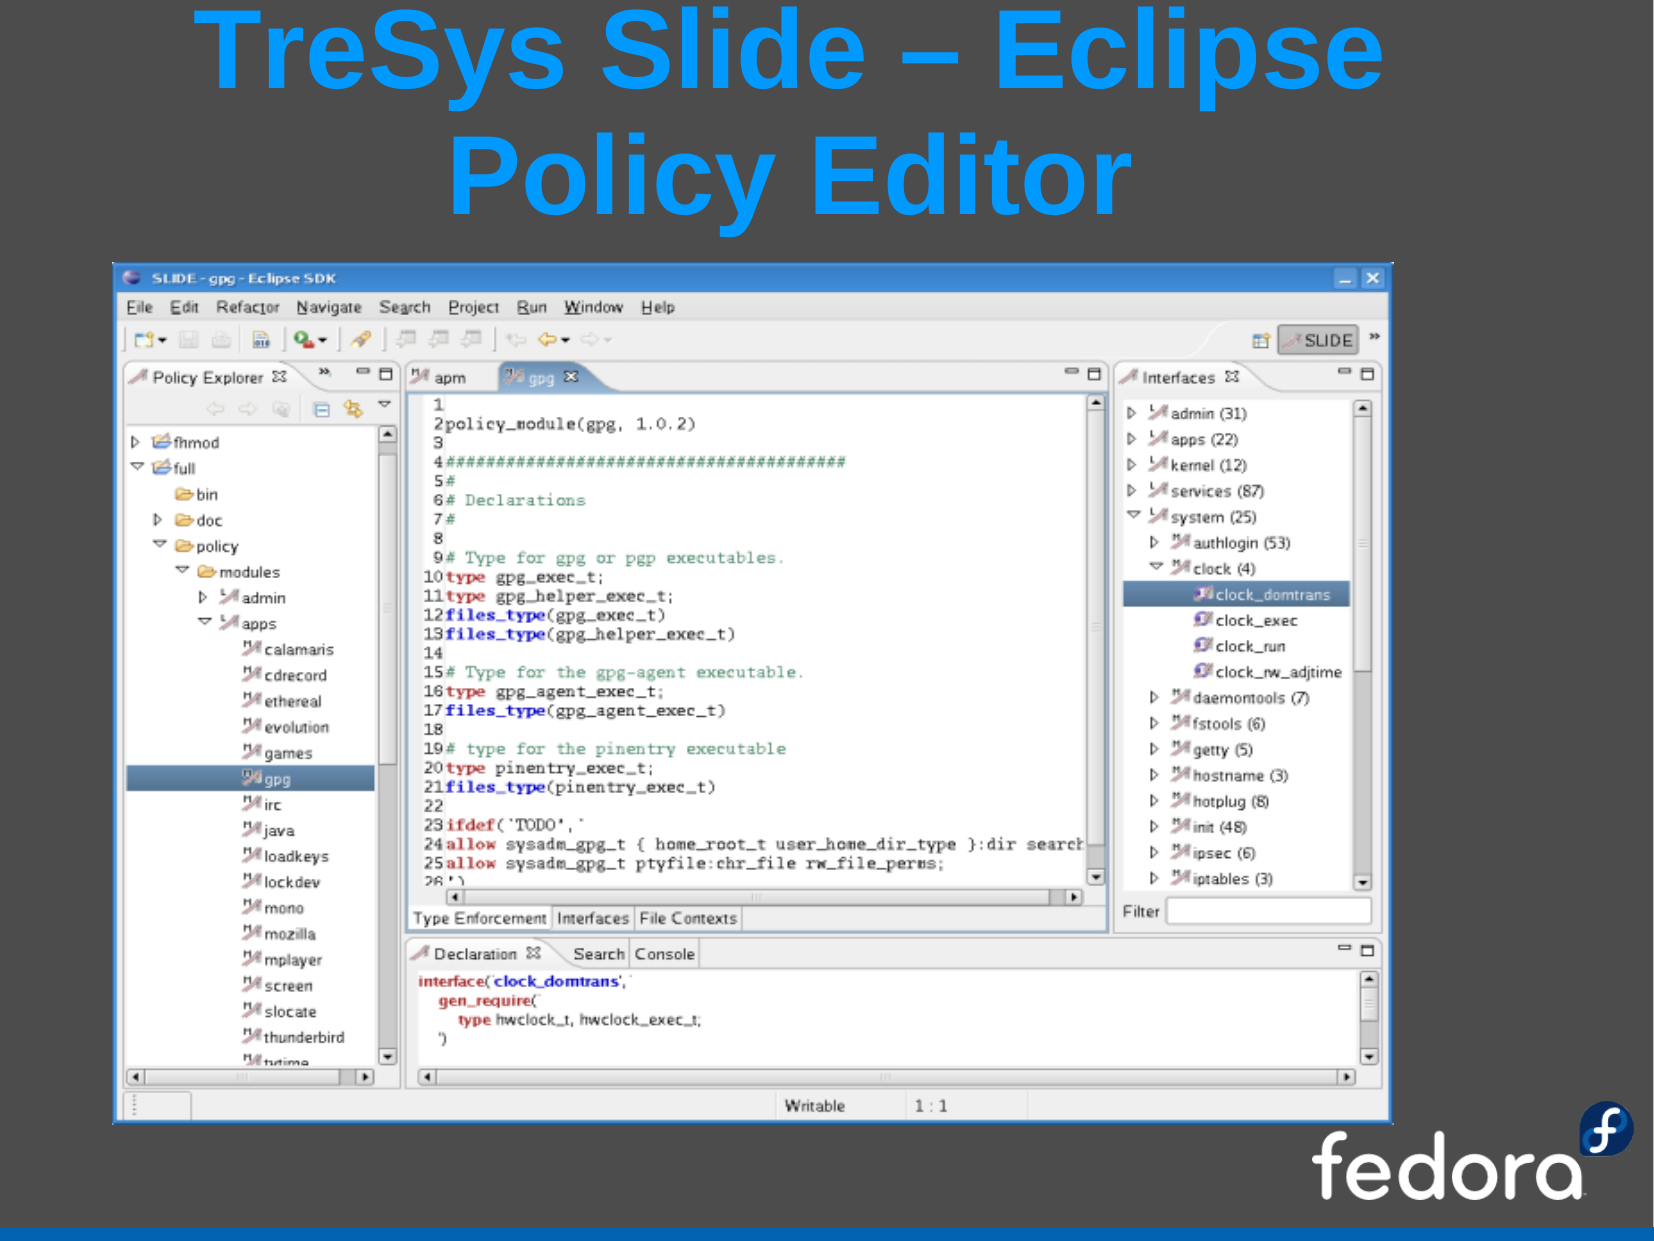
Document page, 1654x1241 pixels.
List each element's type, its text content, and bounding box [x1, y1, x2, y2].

picture [112, 262, 1634, 1200]
title TreSys Slide – Eclipse Policy Editor [74, 0, 1506, 239]
